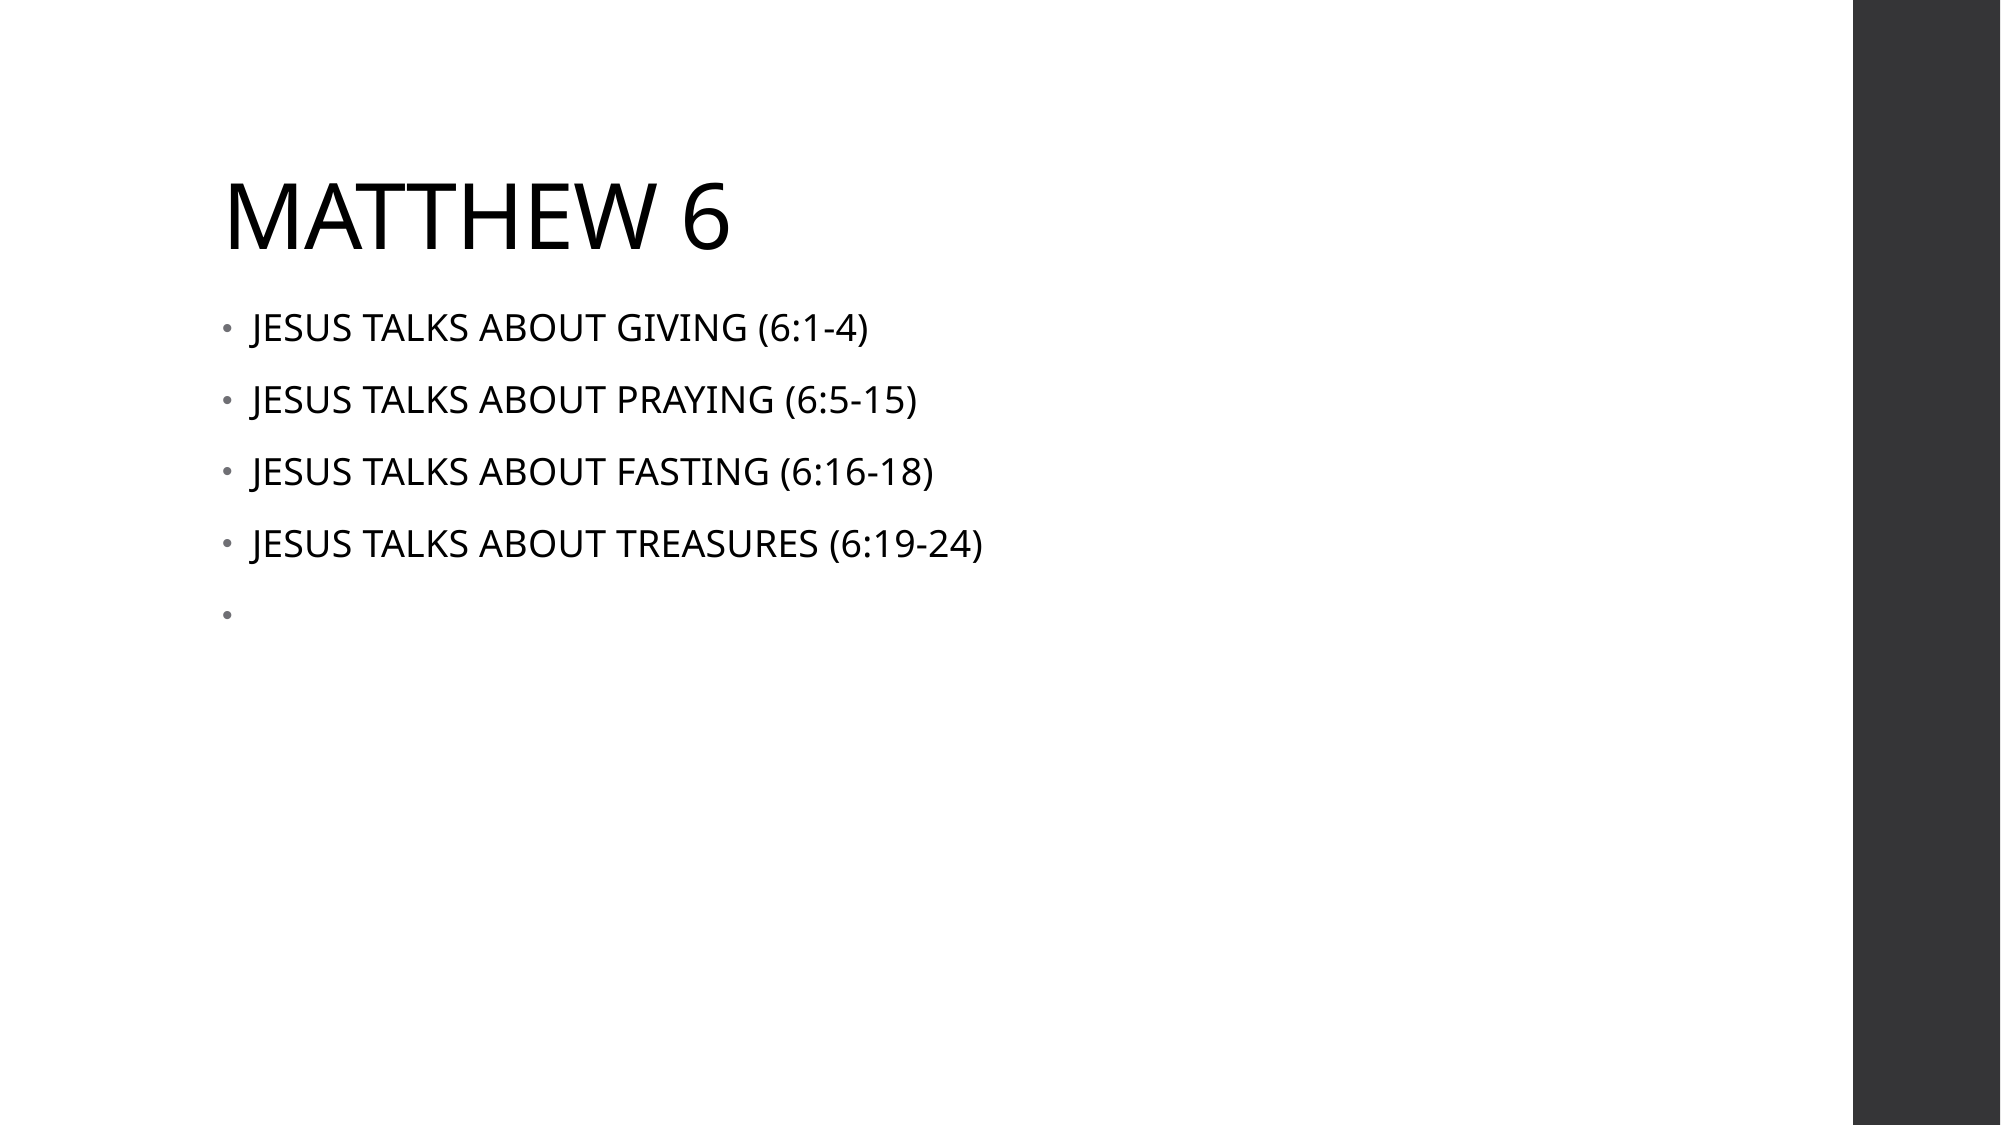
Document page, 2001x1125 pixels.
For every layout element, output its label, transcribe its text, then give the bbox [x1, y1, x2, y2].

list JESUS TALKS ABOUT GIVING (6:1-4) JESUS TALKS ABOUT PRAYING (6:5-15) JESUS TALKS ABOUT FASTING (6:16-18) JESUS TALKS ABOUT TREASURES (6:19-24) [206, 299, 1617, 1014]
title MATTHEW 6 [206, 60, 1797, 278]
